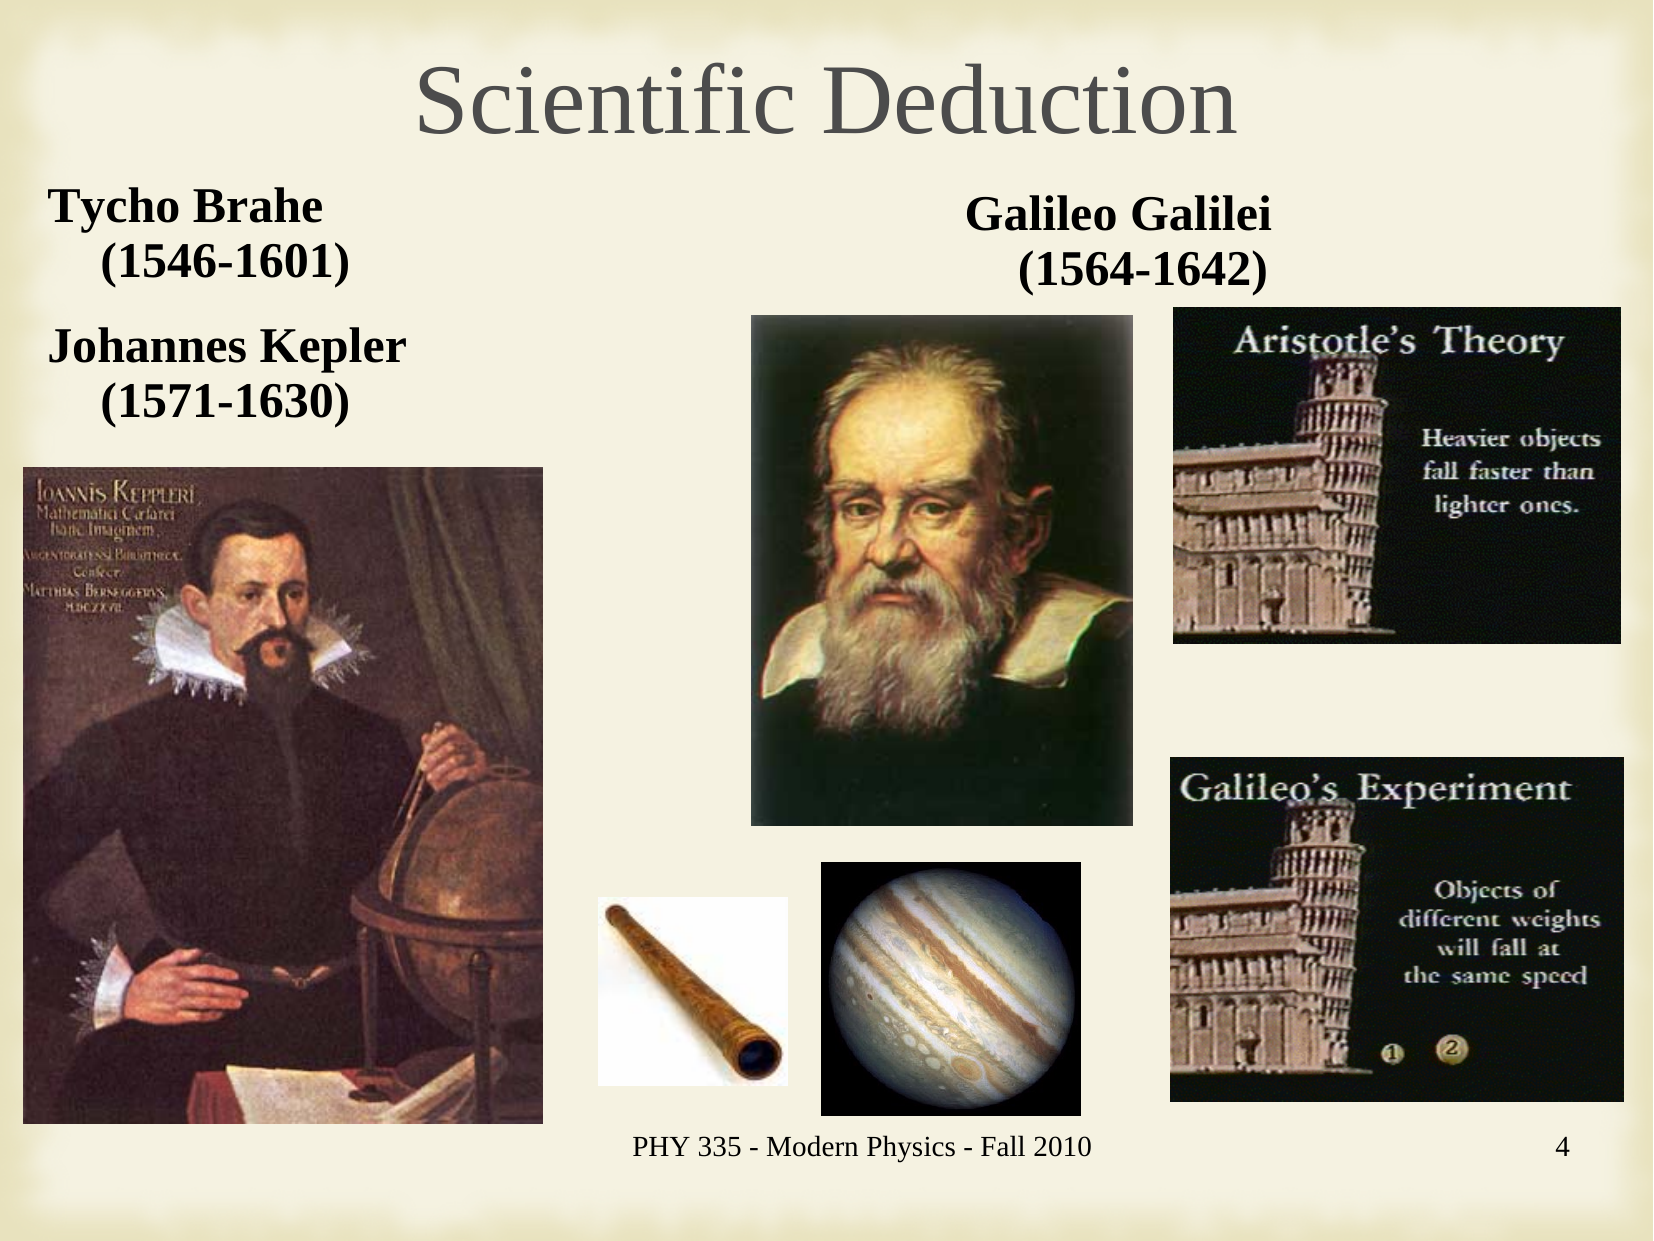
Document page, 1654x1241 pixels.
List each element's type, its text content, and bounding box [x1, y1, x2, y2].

title Scientific Deduction [82, 3, 1571, 197]
list Galileo Galilei (1564-1642) [946, 185, 1342, 346]
list Tycho Brahe (1546-1601) Johannes Kepler (1571-1630) [29, 178, 537, 443]
picture [0, 0, 1653, 1241]
